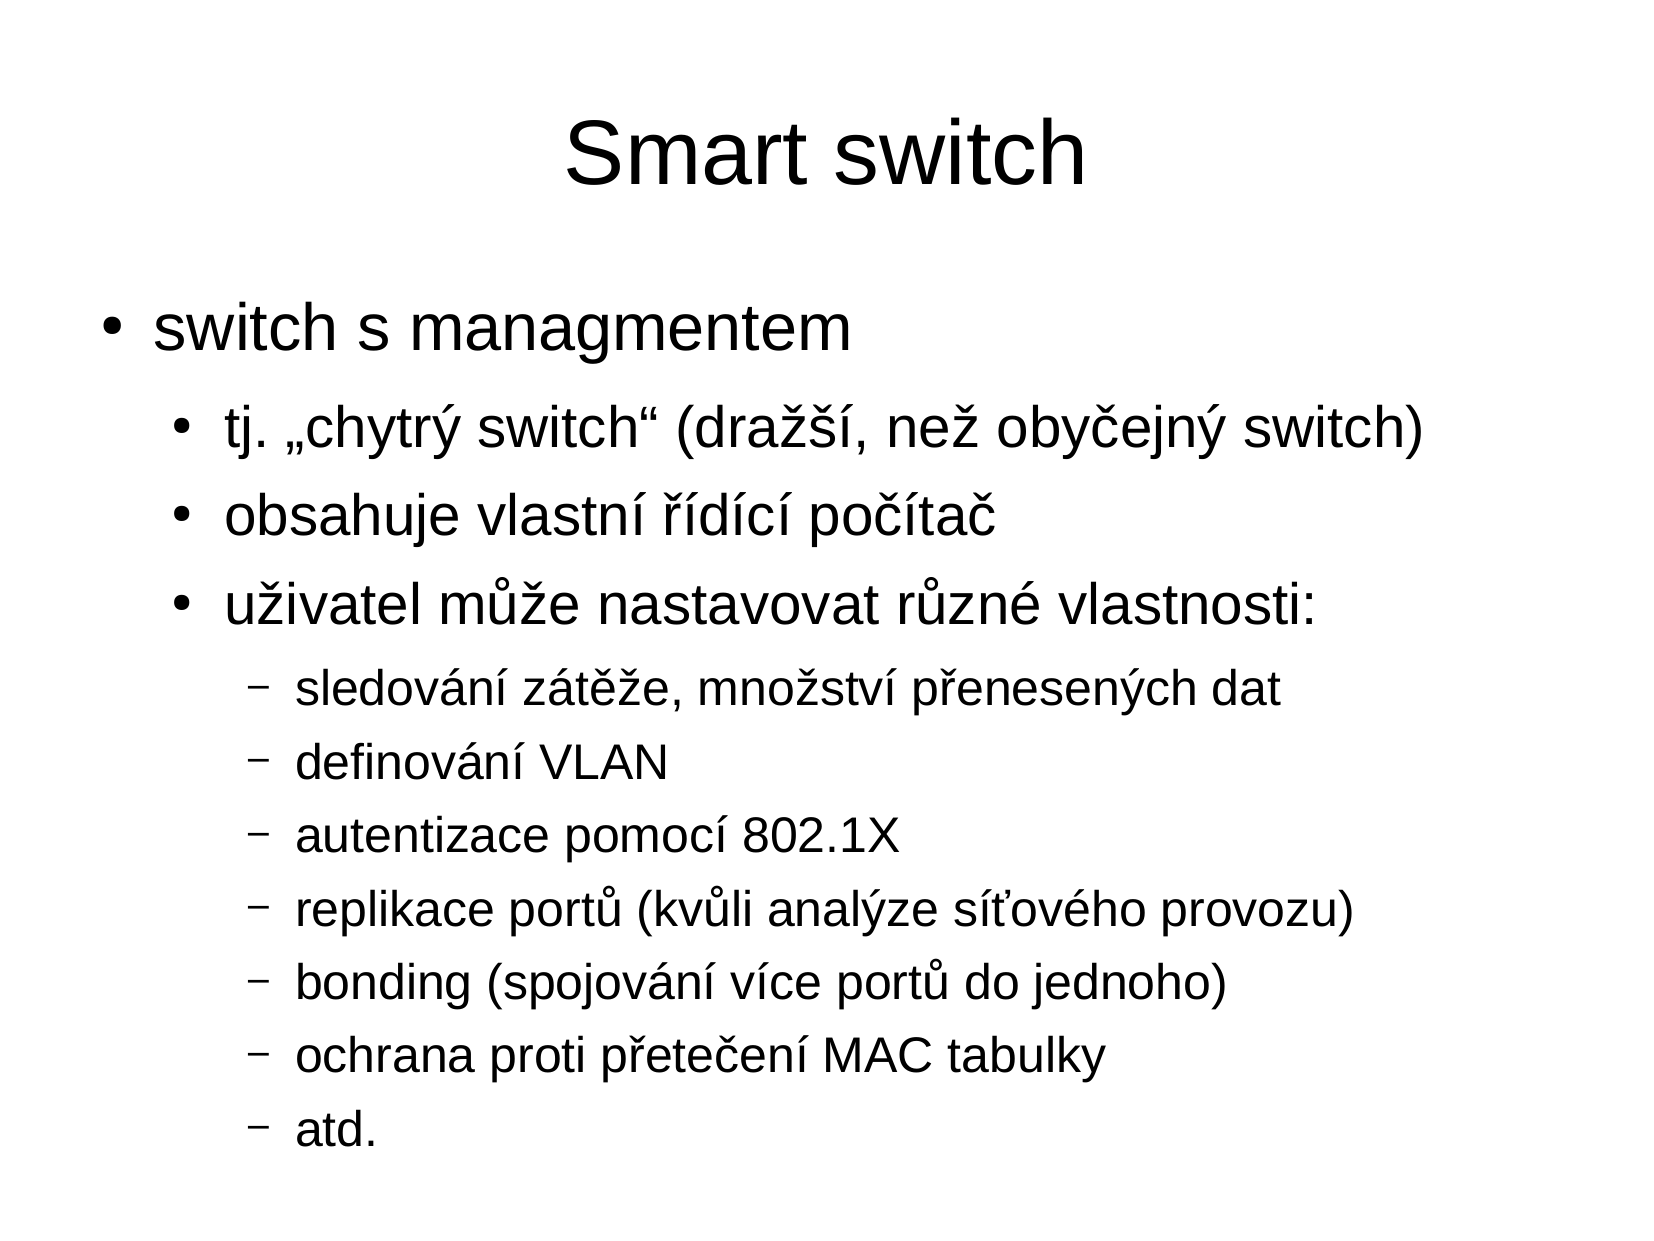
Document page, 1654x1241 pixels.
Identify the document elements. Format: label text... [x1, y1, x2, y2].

title Smart switch [82, 49, 1571, 257]
list switch s managmentem tj. „chytrý switch“ (dražší, než obyčejný switch) obsahuje vlastní řídící počítač uživatel může nastavovat různé vlastnosti: sledování zátěže, množství přenesených dat definování VLAN autentizace pomocí 802.1X replikace portů (kvůli analýze síťového provozu) bonding (spojování více portů do jednoho) ochrana proti přetečení MAC tabulky atd. [82, 290, 1571, 1158]
